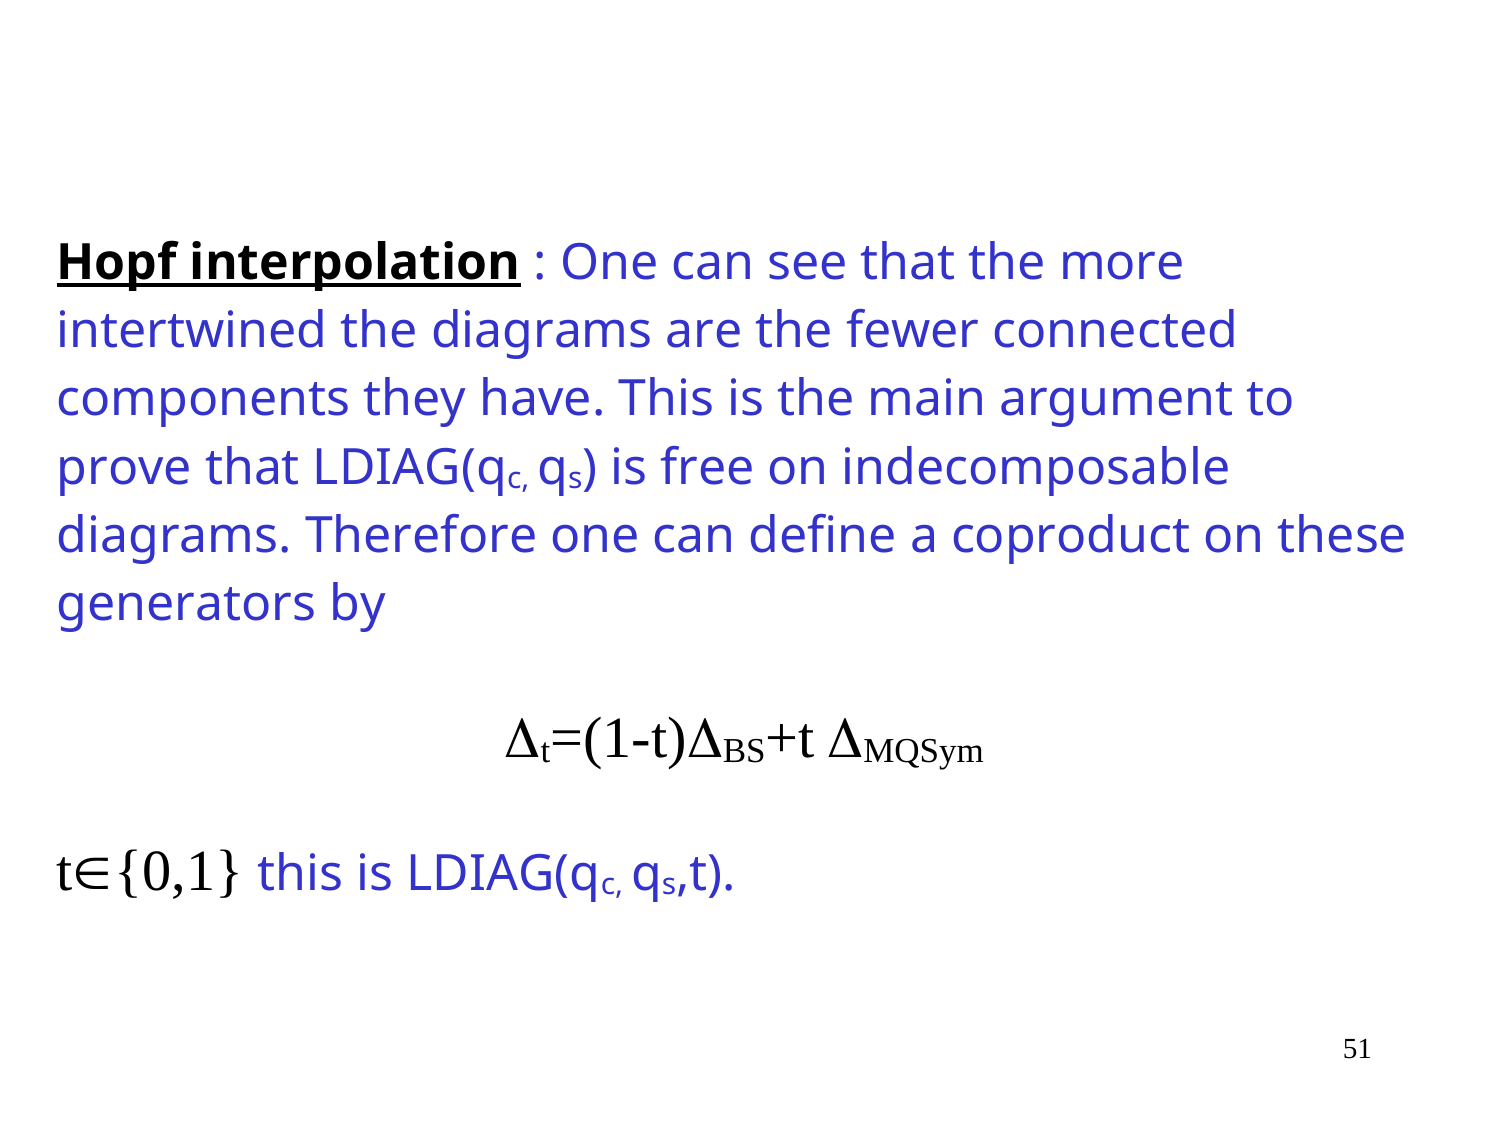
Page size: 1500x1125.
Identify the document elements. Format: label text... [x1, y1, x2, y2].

text_box Hopf interpolation : One can see that the more intertwined the diagrams are the fewer connected components they have. This is the main argument to prove that LDIAG(qc, qs) is free on indecomposable diagrams. Therefore one can define a coproduct on these generators by t=(1-t)BS+t MQSym t{0,1} this is LDIAG(qc, qs,t). [41, 218, 1447, 930]
